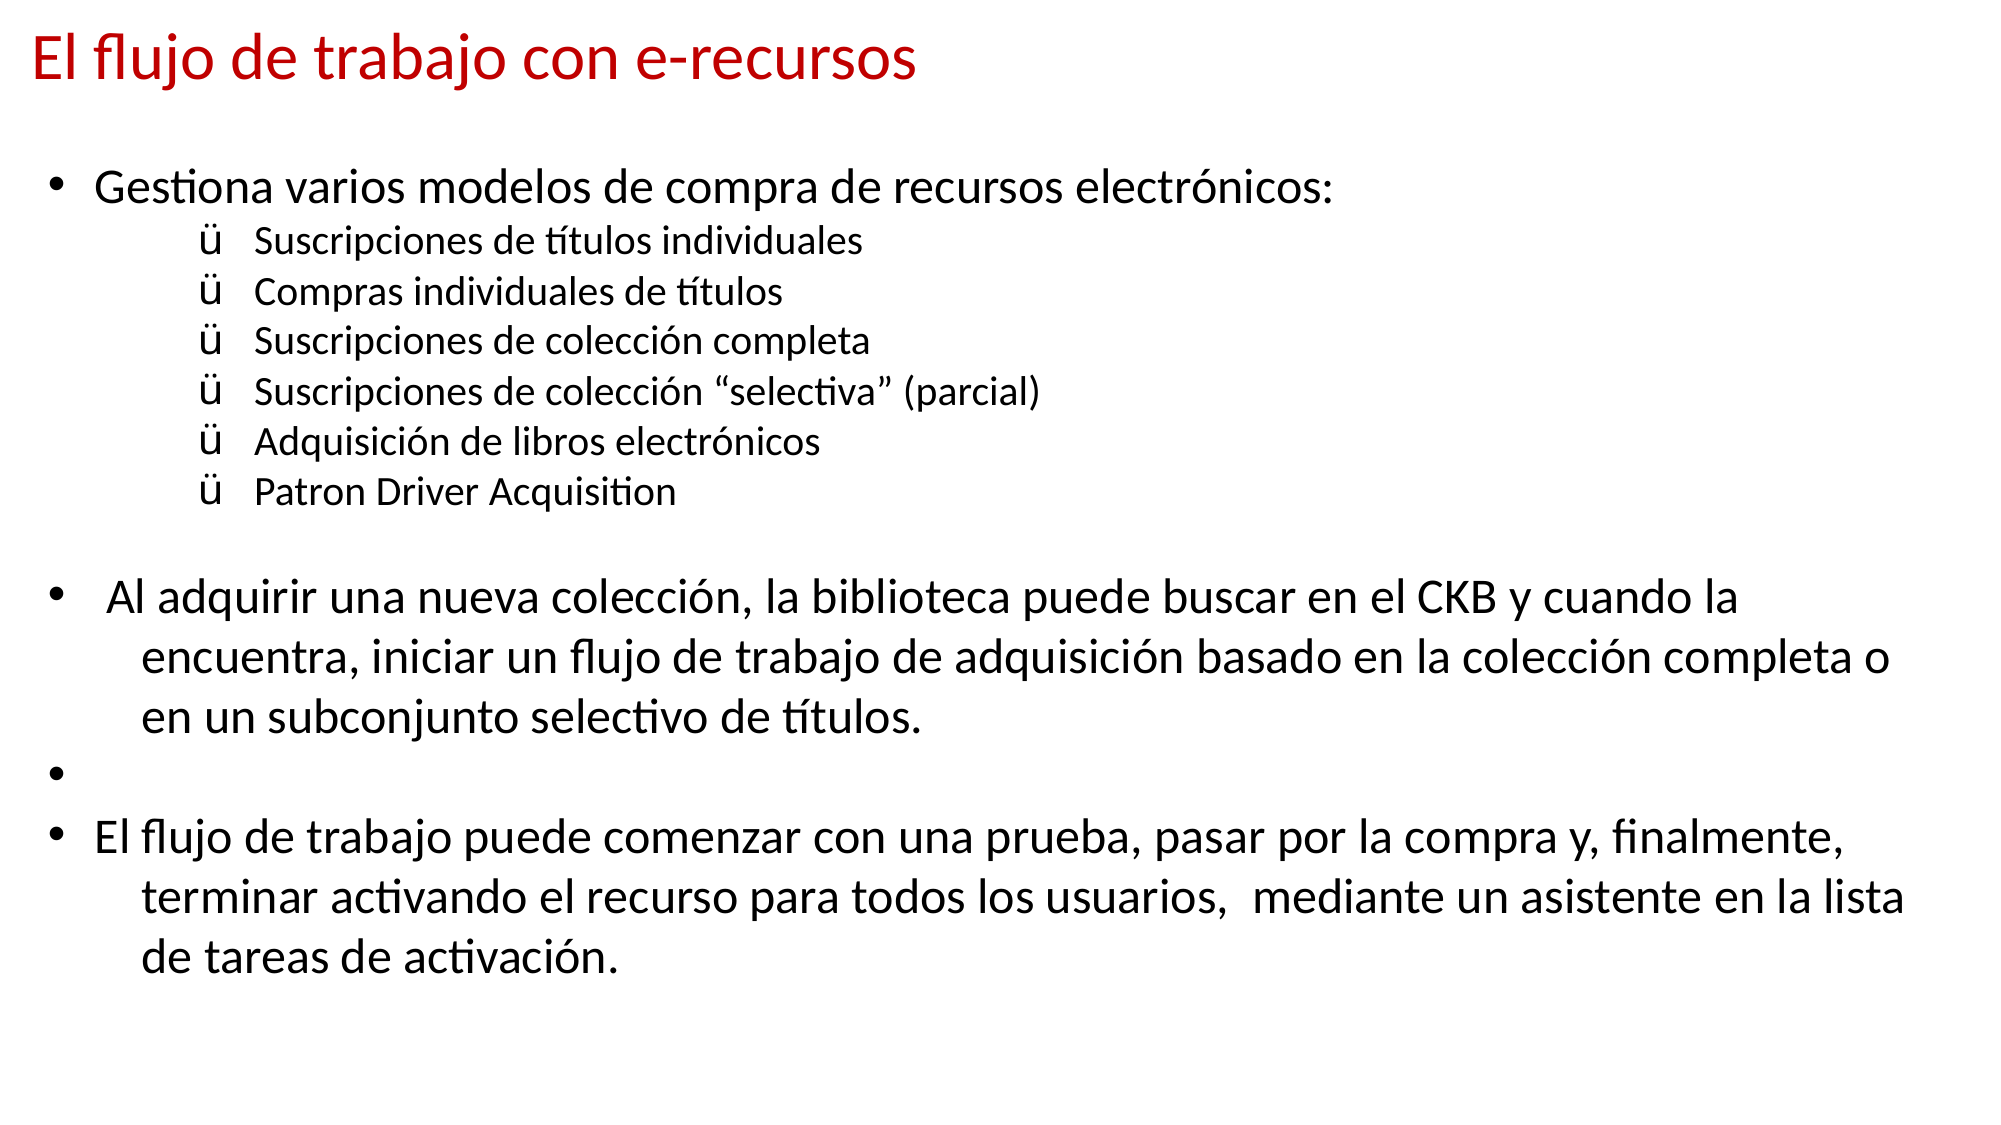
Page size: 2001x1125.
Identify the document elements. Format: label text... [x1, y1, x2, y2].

text_box Gestiona varios modelos de compra de recursos electrónicos: Suscripciones de títulos individuales Compras individuales de títulos Suscripciones de colección completa Suscripciones de colección “selectiva” (parcial) Adquisición de libros electrónicos Patron Driver Acquisition Al adquirir una nueva colección, la biblioteca puede buscar en el CKB y cuando la encuentra, iniciar un flujo de trabajo de adquisición basado en la colección completa o en un subconjunto selectivo de títulos. El flujo de trabajo puede comenzar con una prueba, pasar por la compra y, finalmente, terminar activando el recurso para todos los usuarios, mediante un asistente en la lista de tareas de activación. [32, 145, 1969, 1000]
title El flujo de trabajo con e-recursos [16, 14, 970, 93]
